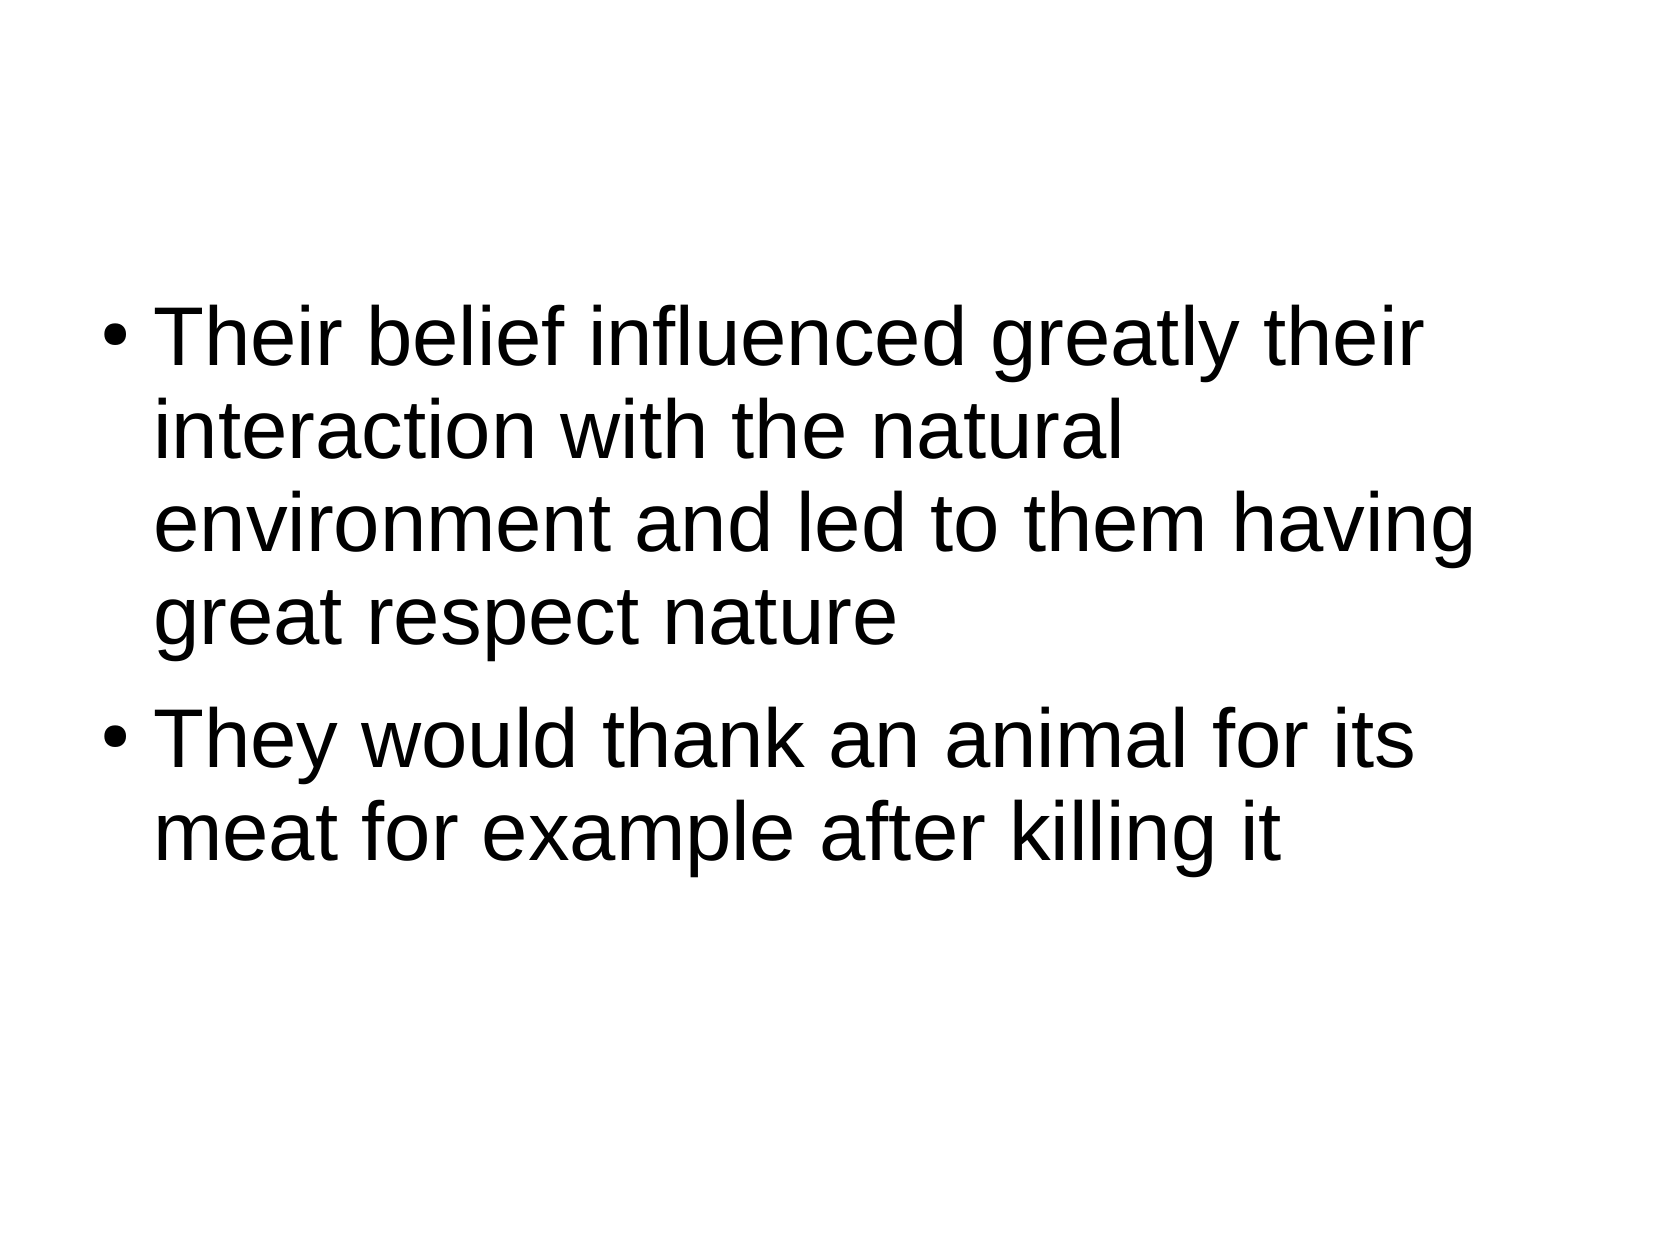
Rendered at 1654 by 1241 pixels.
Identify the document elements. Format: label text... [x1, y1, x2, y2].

list Their belief influenced greatly their interaction with the natural environment and led to them having great respect nature They would thank an animal for its meat for example after killing it [82, 290, 1571, 1010]
